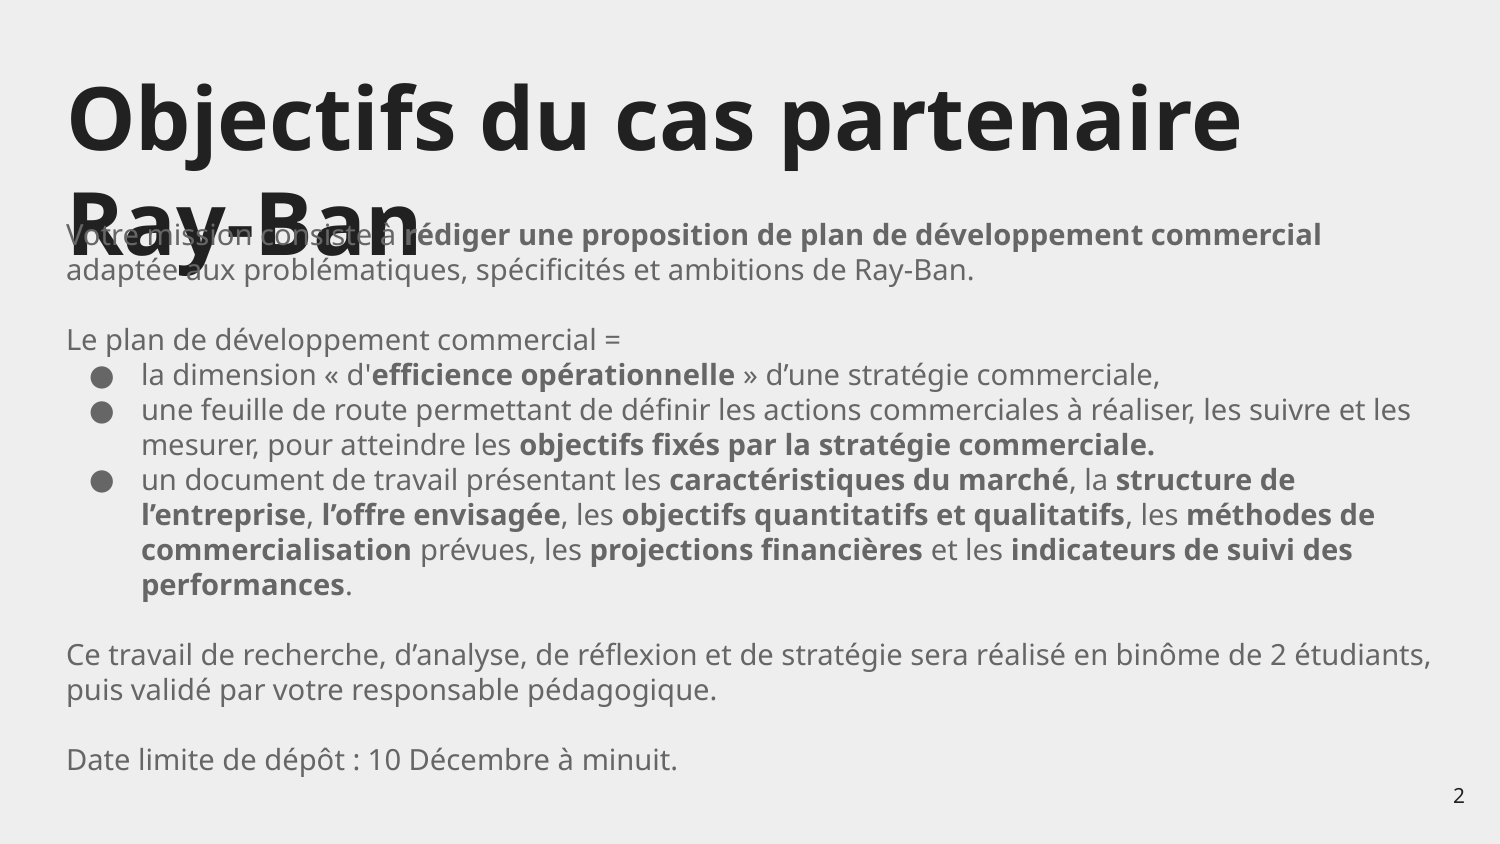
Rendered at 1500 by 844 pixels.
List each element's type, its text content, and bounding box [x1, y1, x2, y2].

list Votre mission consiste à rédiger une proposition de plan de développement commercial adaptée aux problématiques, spécificités et ambitions de Ray-Ban. Le plan de développement commercial = la dimension « d'efficience opérationnelle » d’une stratégie commerciale, une feuille de route permettant de définir les actions commerciales à réaliser, les suivre et les mesurer, pour atteindre les objectifs fixés par la stratégie commerciale. un document de travail présentant les caractéristiques du marché, la structure de l’entreprise, l’offre envisagée, les objectifs quantitatifs et qualitatifs, les méthodes de commercialisation prévues, les projections financières et les indicateurs de suivi des performances. Ce travail de recherche, d’analyse, de réflexion et de stratégie sera réalisé en binôme de 2 étudiants, puis validé par votre responsable pédagogique. Date limite de dépôt : 10 Décembre à minuit. [51, 201, 1449, 750]
slide_number <number> [1389, 764, 1480, 830]
title Objectifs du cas partenaire Ray-Ban [51, 48, 1449, 180]
